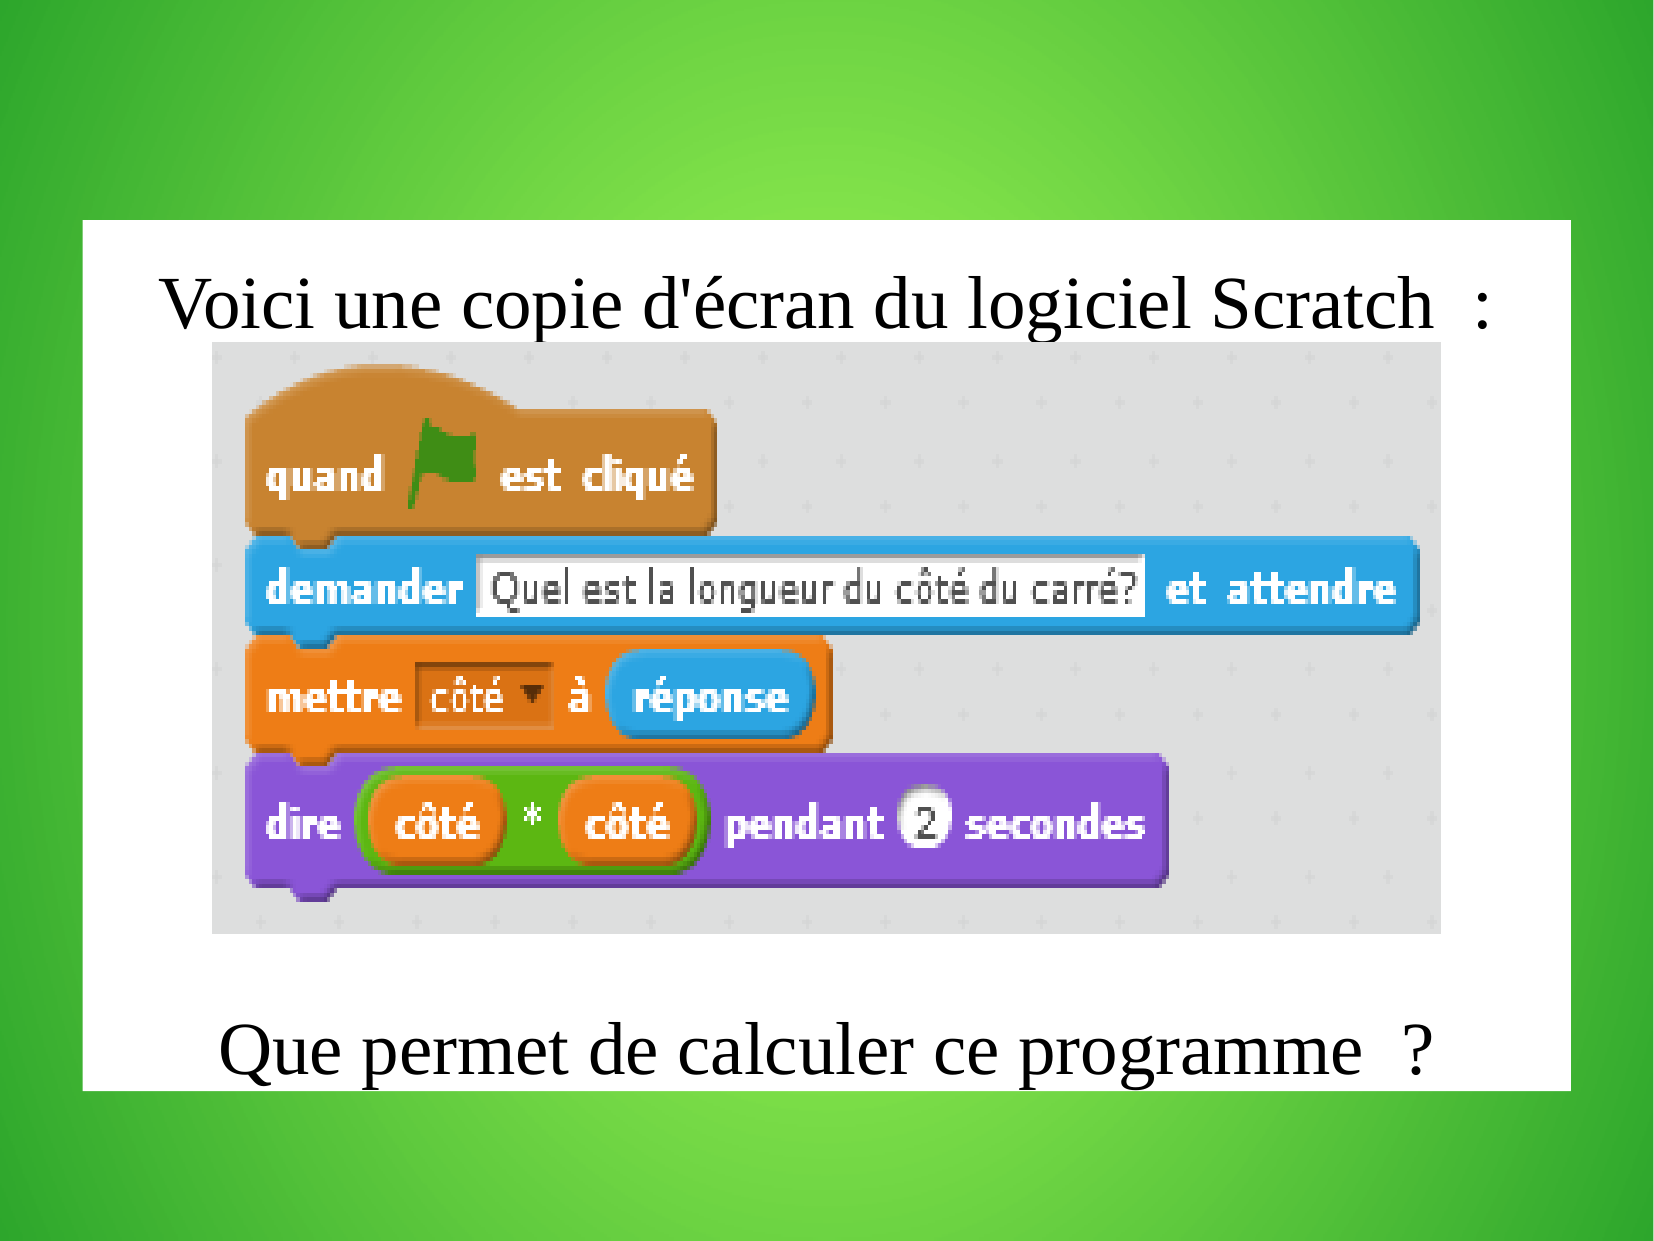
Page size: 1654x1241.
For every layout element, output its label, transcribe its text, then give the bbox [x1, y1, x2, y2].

subtitle Voici une copie d'écran du logiciel Scratch : Que permet de calculer ce programme ? [82, 240, 1571, 1071]
picture [0, 0, 1654, 1241]
